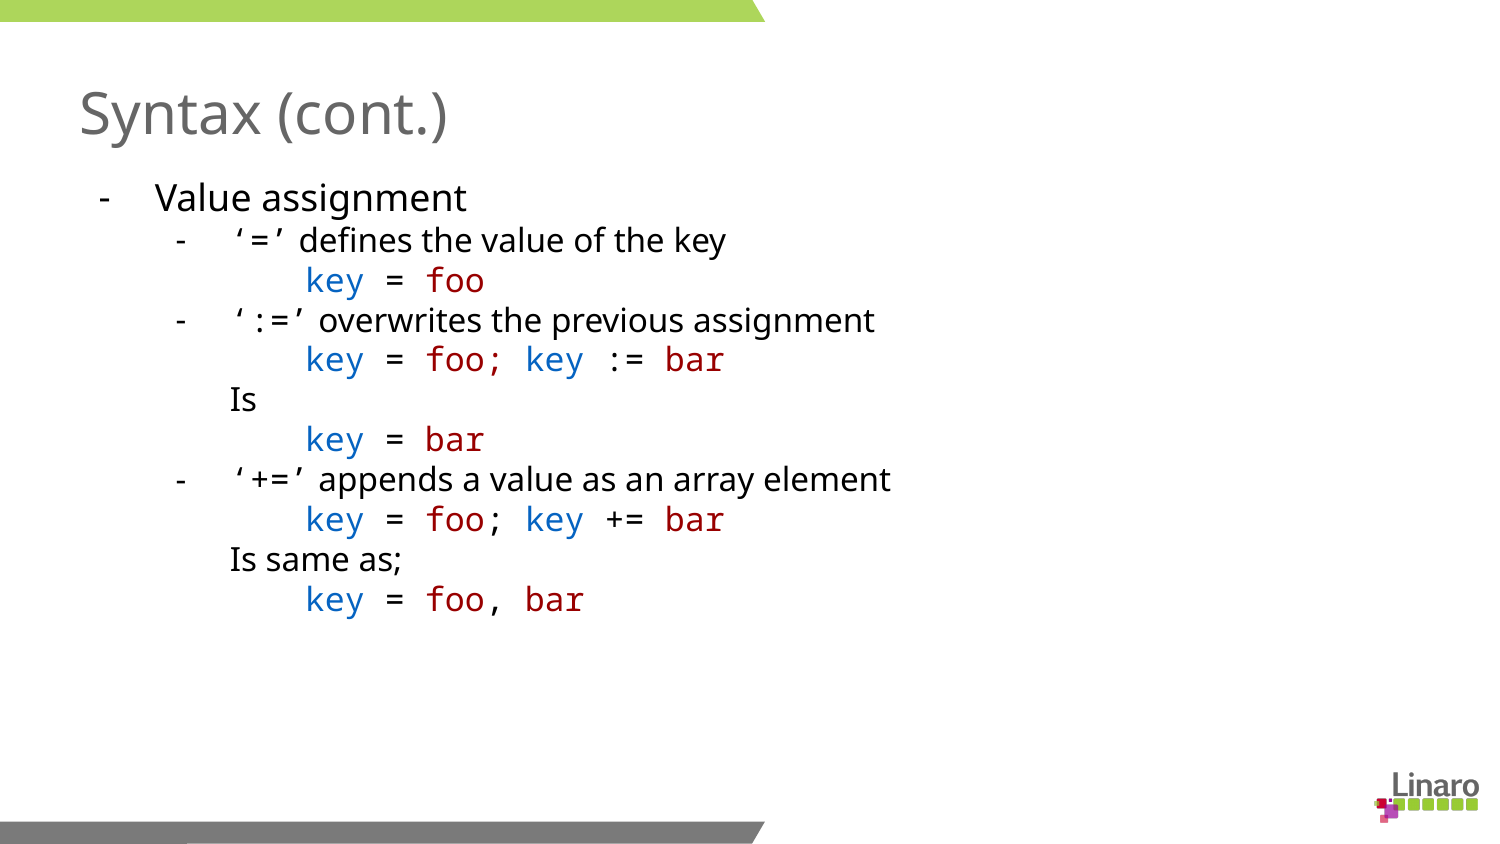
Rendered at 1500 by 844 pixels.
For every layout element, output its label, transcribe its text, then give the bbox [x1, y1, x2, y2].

title Syntax (cont.) [73, 59, 1427, 162]
picture [1372, 770, 1481, 825]
list Value assignment ‘=’ defines the value of the key key = foo ‘:=’ overwrites the previous assignment key = foo; key := bar Is key = bar ‘+=’ appends a value as an array element key = foo; key += bar Is same as; key = foo, bar [73, 162, 1427, 798]
